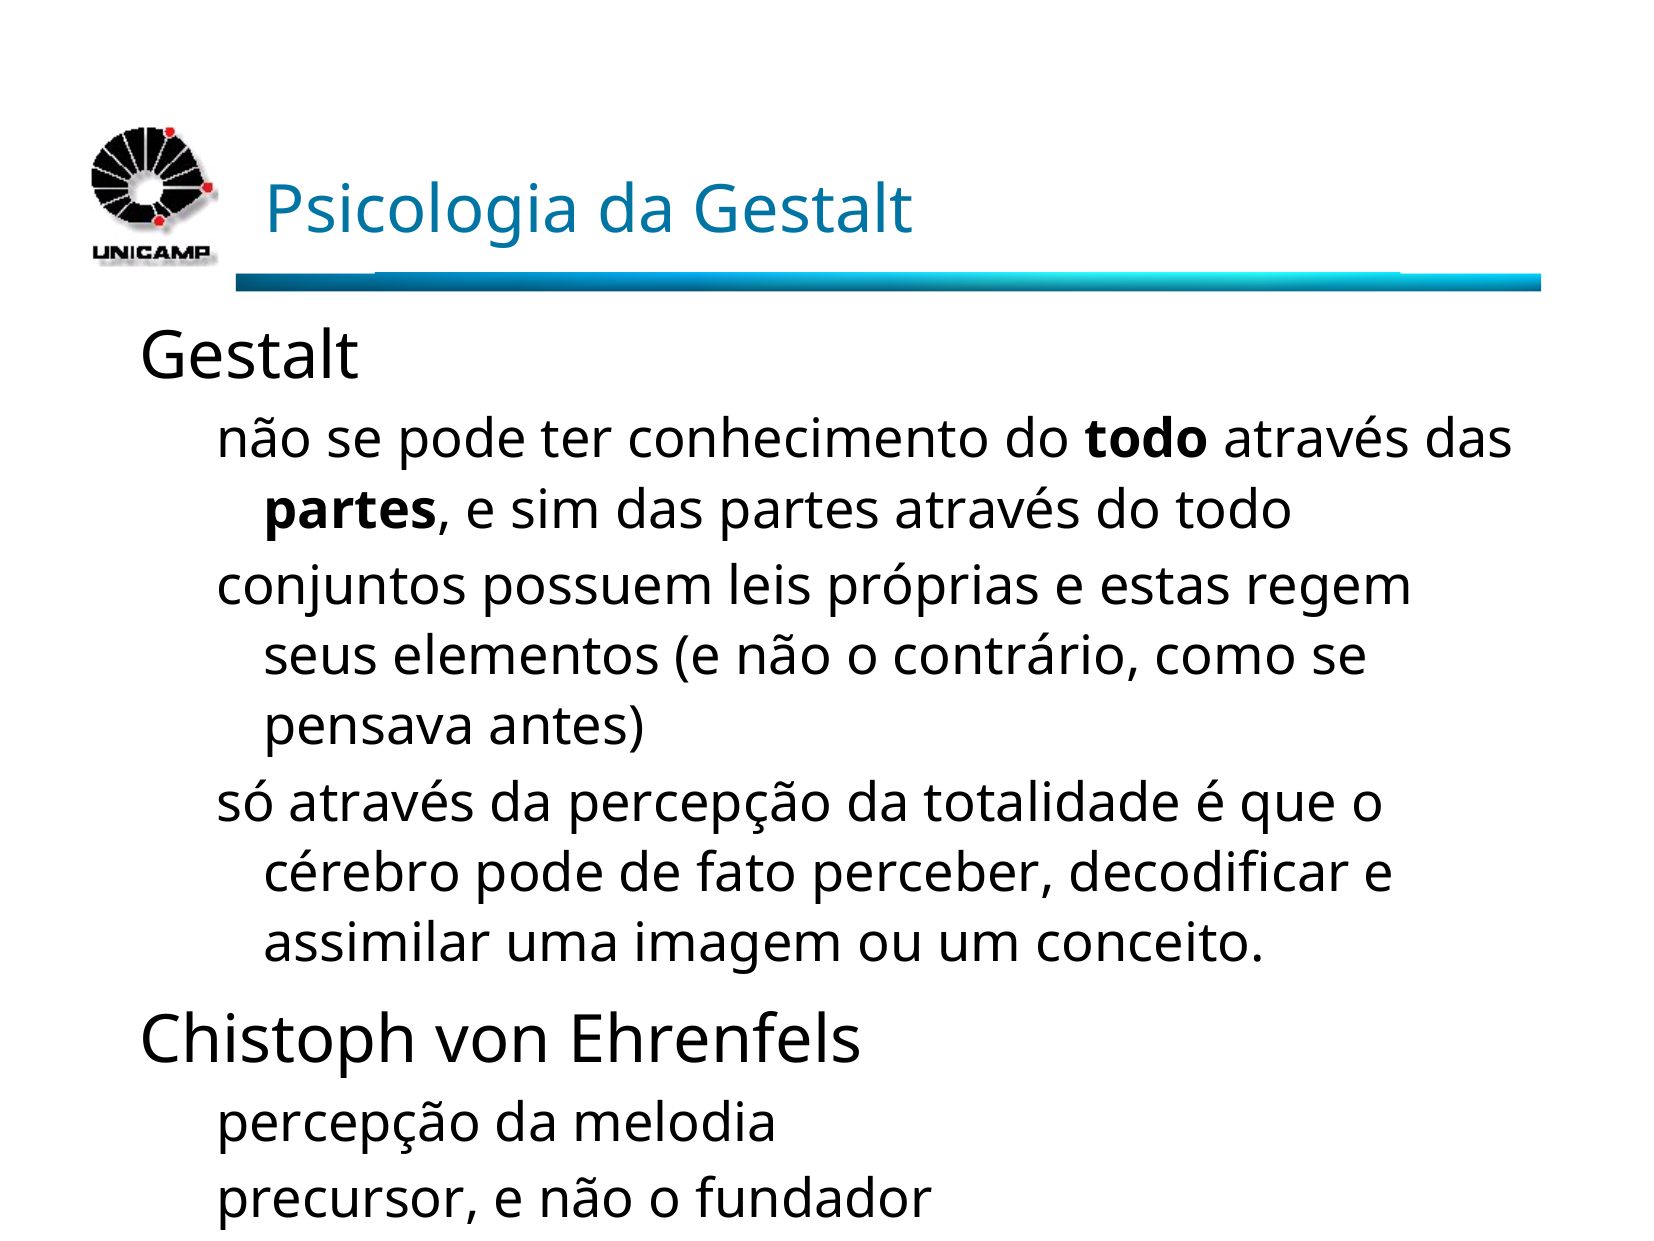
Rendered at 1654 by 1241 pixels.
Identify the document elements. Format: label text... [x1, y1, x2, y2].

list Gestalt não se pode ter conhecimento do todo através das partes, e sim das partes através do todo conjuntos possuem leis próprias e estas regem seus elementos (e não o contrário, como se pensava antes) só através da percepção da totalidade é que o cérebro pode de fato perceber, decodificar e assimilar uma imagem ou um conceito. Chistoph von Ehrenfels percepção da melodia precursor, e não o fundador [121, 309, 1534, 1182]
title Psicologia da Gestalt [264, 42, 1534, 250]
picture [125, 272, 1654, 295]
